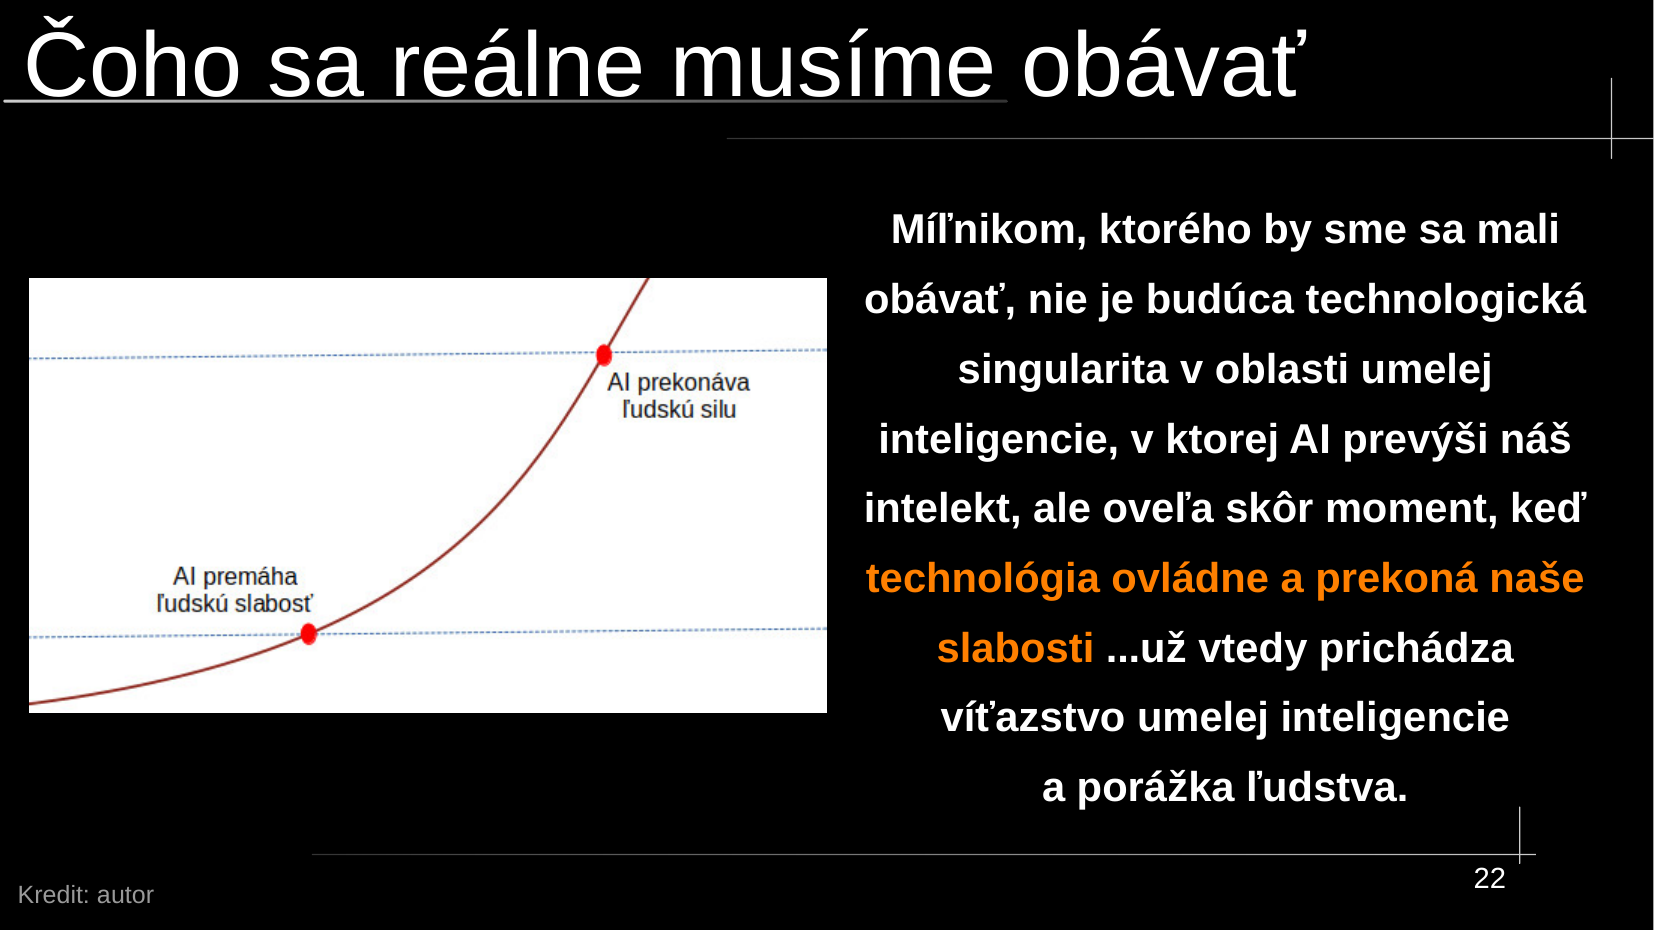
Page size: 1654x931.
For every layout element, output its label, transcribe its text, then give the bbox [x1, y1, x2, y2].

title Čoho sa reálne musíme obávať [23, 11, 1589, 119]
title Míľnikom, ktorého by sme sa mali obávať, nie je budúca technologická singularita v oblasti umelej inteligencie, v ktorej AI prevýši náš intelekt, ale oveľa skôr moment, keď technológia ovládne a prekoná naše slabosti ...už vtedy prichádza víťazstvo umelej inteligencie a porážka ľudstva. [856, 166, 1595, 827]
title Kredit: autor [17, 862, 1235, 928]
picture [29, 278, 827, 713]
